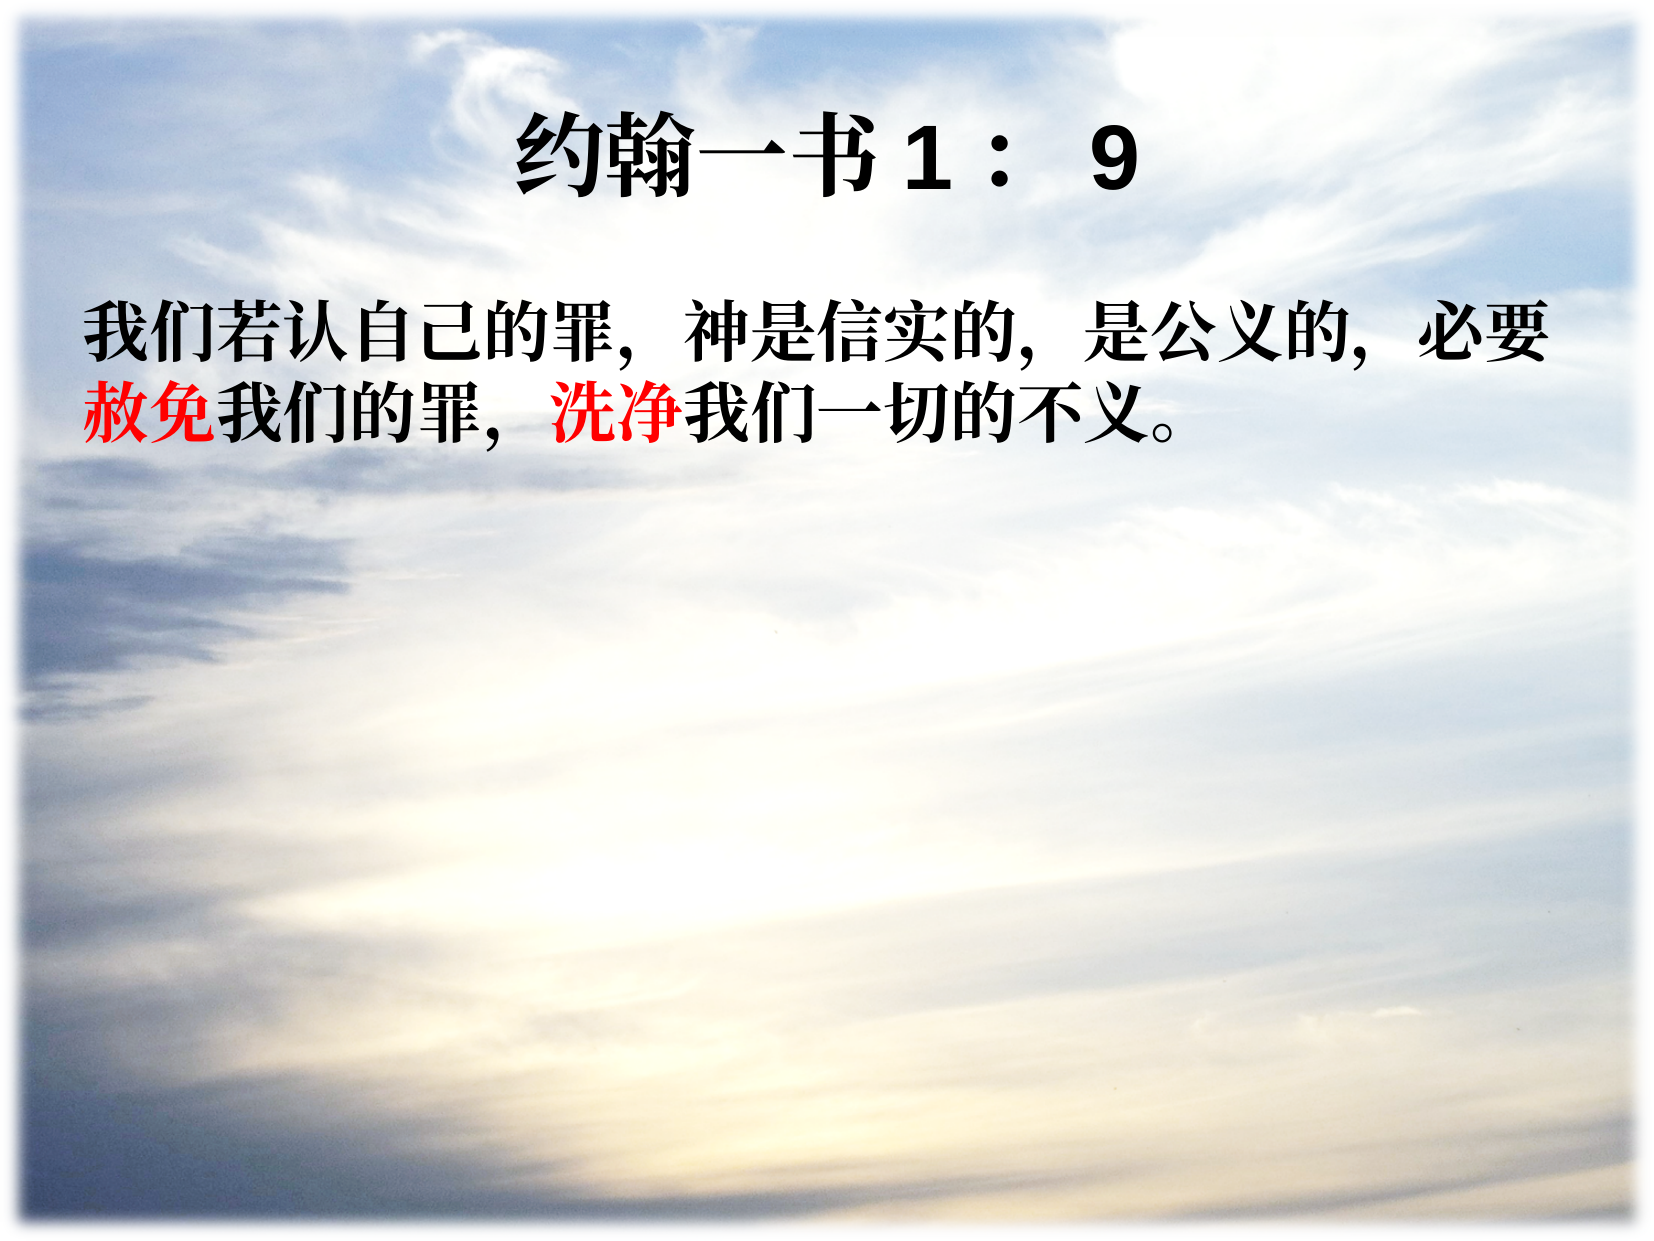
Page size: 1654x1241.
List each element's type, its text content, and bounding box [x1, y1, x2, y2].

title 约翰一书1：9 [82, 49, 1571, 257]
list 我们若认自己的罪，神是信实的，是公义的，必要赦免我们的罪，洗净我们一切的不义。 [82, 290, 1571, 1109]
picture [0, 0, 1654, 1241]
